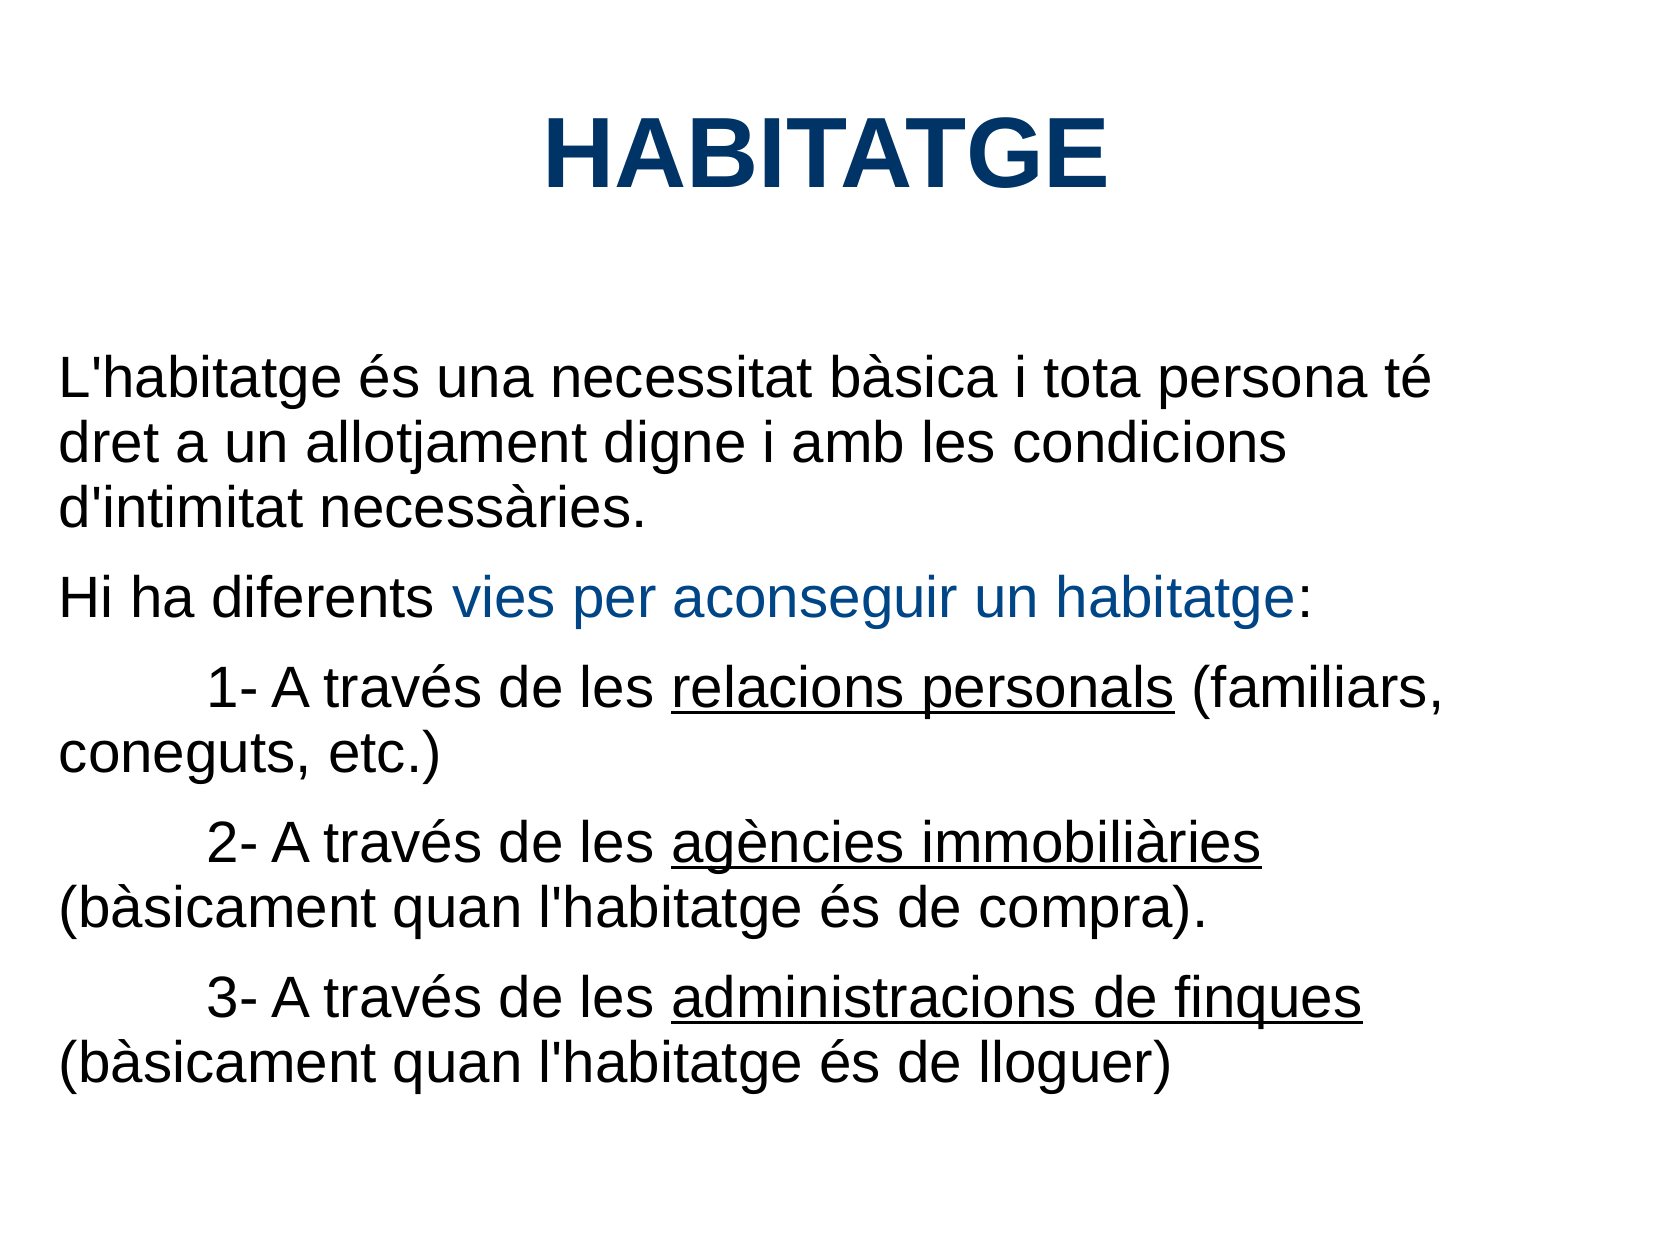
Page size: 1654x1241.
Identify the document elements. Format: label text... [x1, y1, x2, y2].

title HABITATGE [82, 56, 1571, 250]
subtitle L'habitatge és una necessitat bàsica i tota persona té dret a un allotjament digne i amb les condicions d'intimitat necessàries. Hi ha diferents vies per aconseguir un habitatge: 1- A través de les relacions personals (familiars, coneguts, etc.) 2- A través de les agències immobiliàries (bàsicament quan l'habitatge és de compra). 3- A través de les administracions de finques (bàsicament quan l'habitatge és de lloguer) [59, 318, 1548, 1123]
